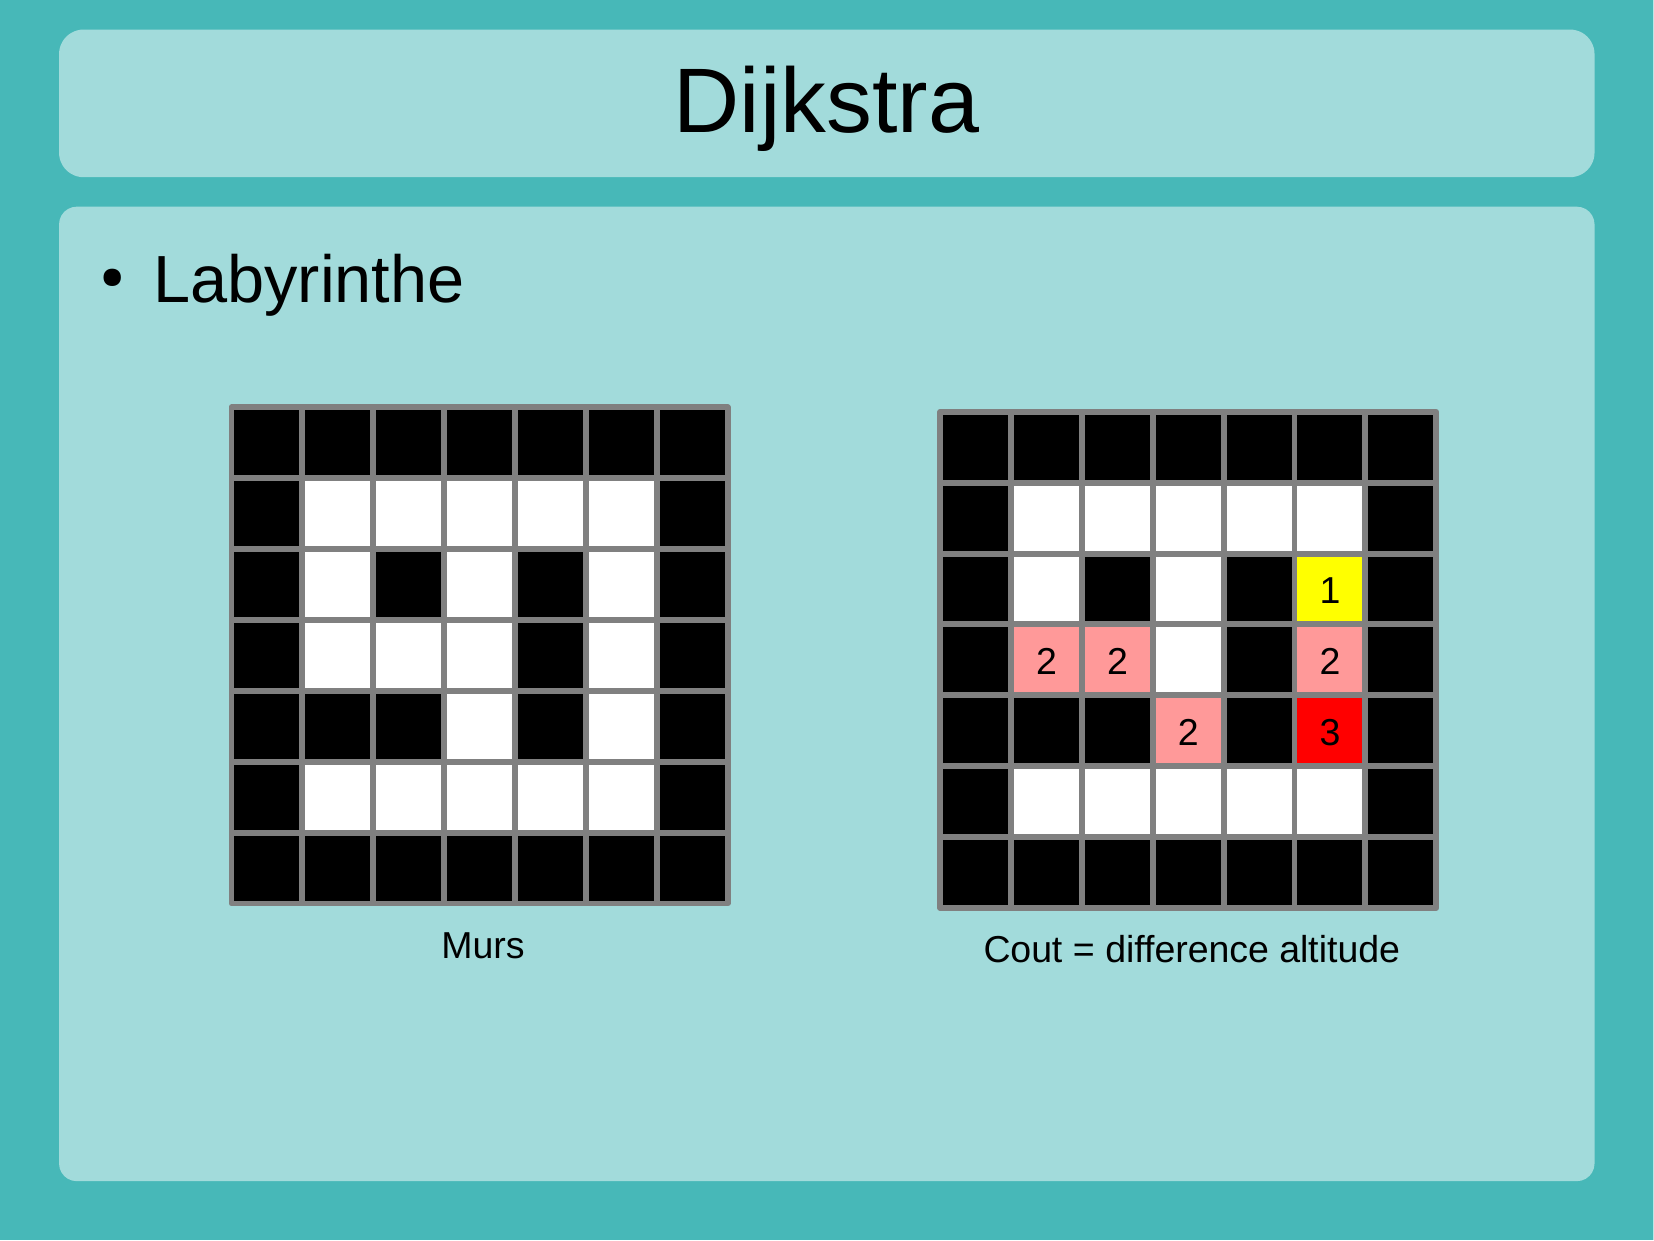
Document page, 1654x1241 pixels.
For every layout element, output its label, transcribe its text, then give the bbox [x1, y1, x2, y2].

text_box 2 [1011, 624, 1082, 695]
text_box [940, 411, 1437, 908]
list Labyrinthe [82, 242, 1571, 962]
text_box Cout = difference altitude [911, 921, 1473, 979]
text_box 2 [1294, 624, 1366, 695]
text_box 3 [1294, 695, 1366, 766]
text_box Murs [202, 917, 764, 974]
text_box 2 [1082, 624, 1152, 695]
text_box [231, 407, 728, 904]
text_box 1 [1294, 553, 1366, 624]
text_box 2 [1152, 695, 1223, 766]
title Dijkstra [0, 41, 1654, 160]
